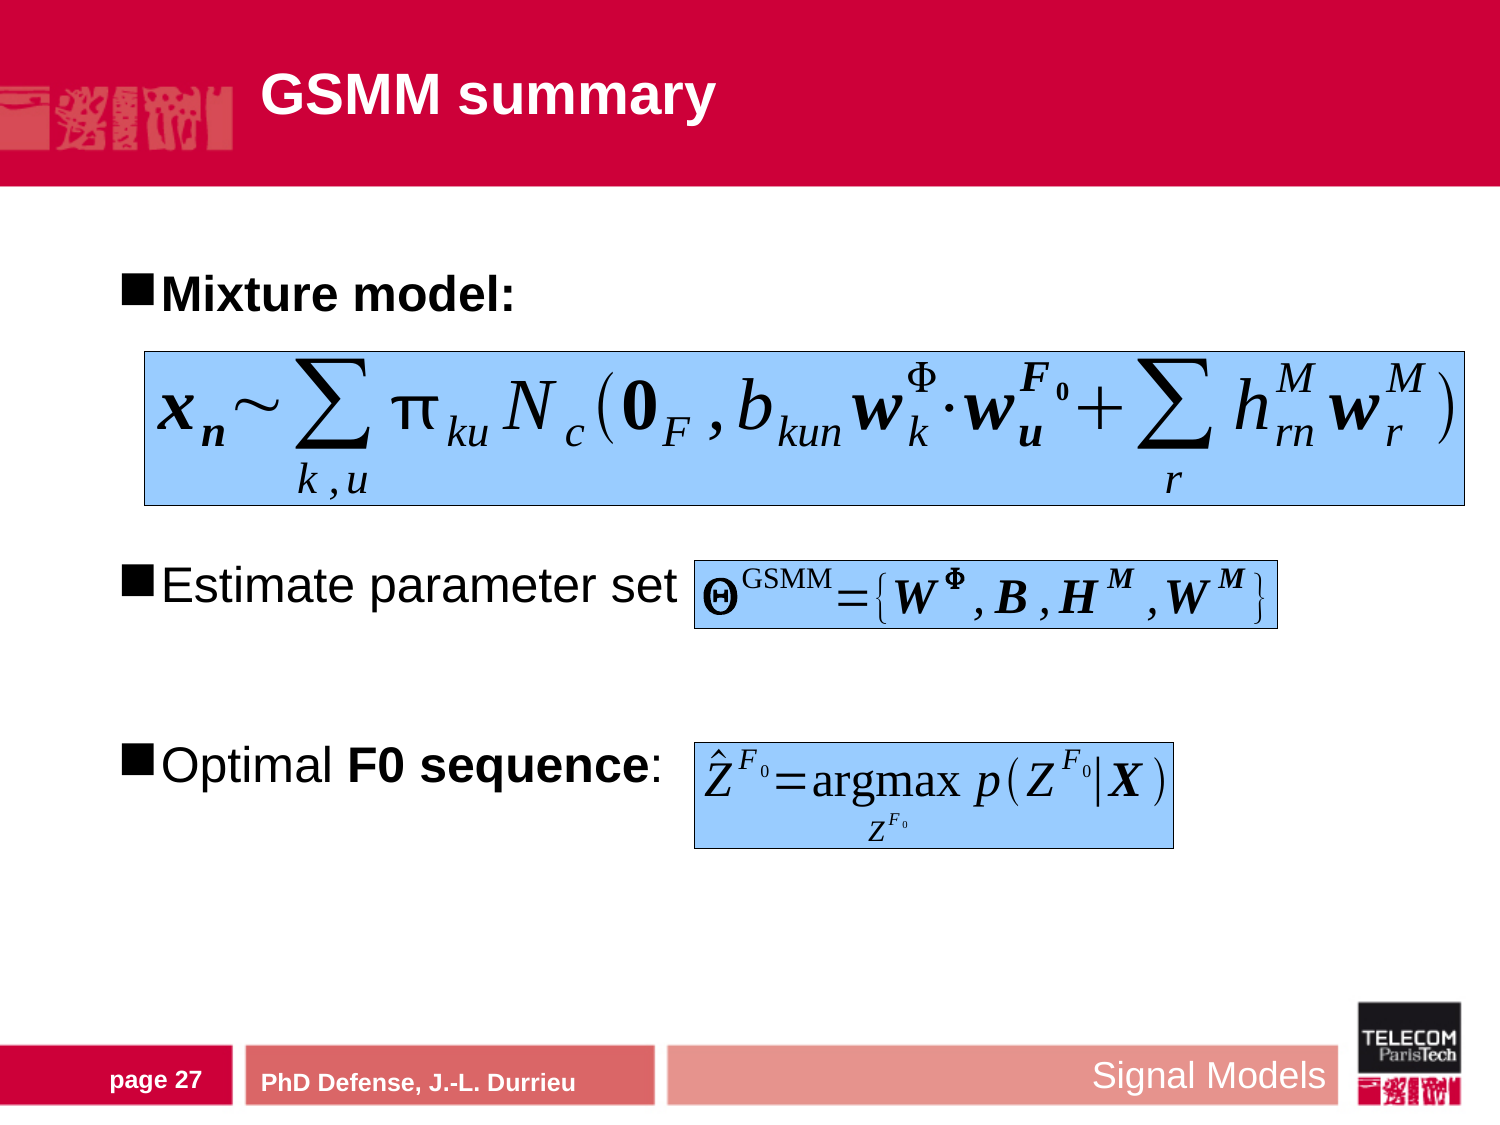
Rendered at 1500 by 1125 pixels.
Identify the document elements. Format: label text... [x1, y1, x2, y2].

chart [694, 742, 1174, 849]
chart [694, 560, 1278, 629]
text_box Signal Models [1012, 1036, 1342, 1112]
picture [0, 0, 1500, 1125]
subtitle Mixture model: Estimate parameter set Optimal F0 sequence: [123, 266, 1382, 1097]
chart [144, 351, 1465, 506]
title GSMM summary [245, 23, 1459, 166]
